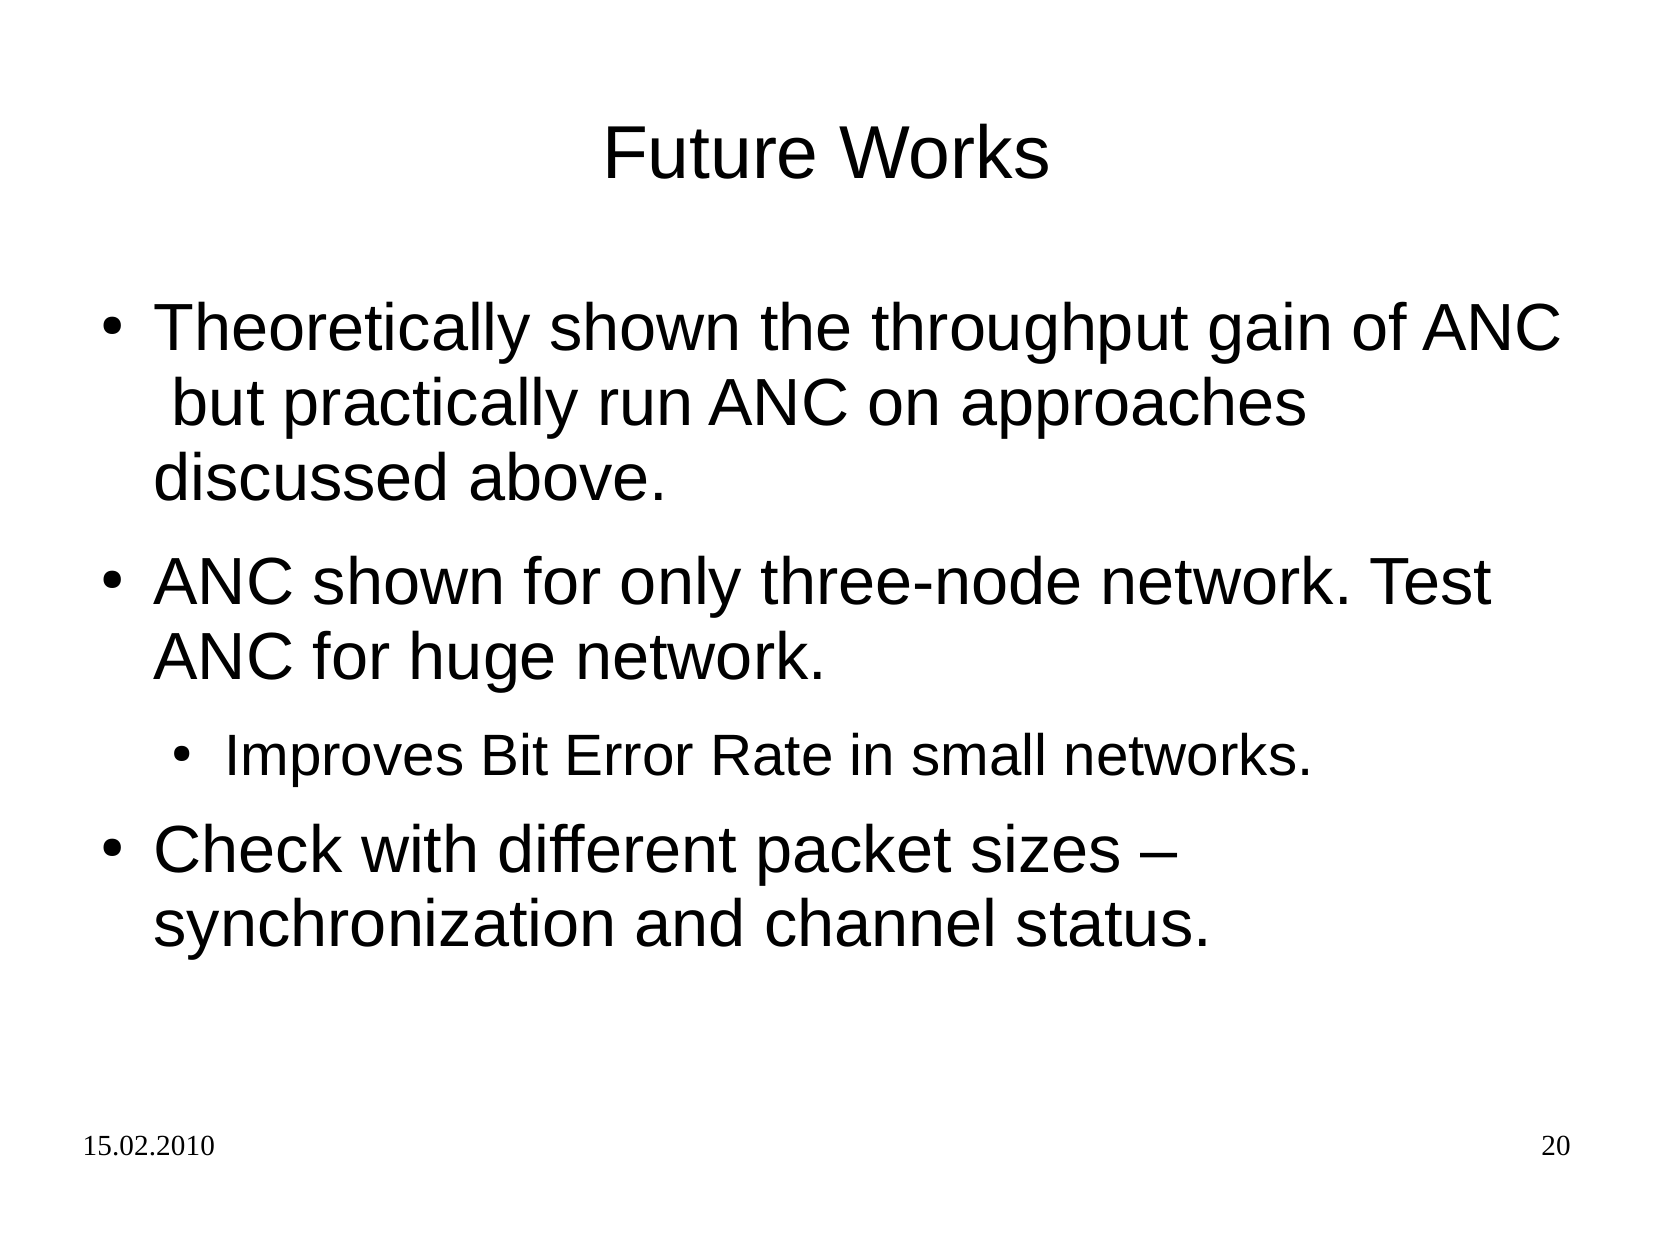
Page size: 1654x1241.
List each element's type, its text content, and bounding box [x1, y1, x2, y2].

title Future Works [82, 56, 1571, 250]
list Theoretically shown the throughput gain of ANC but practically run ANC on approaches discussed above. ANC shown for only three-node network. Test ANC for huge network. Improves Bit Error Rate in small networks. Check with different packet sizes – synchronization and channel status. [82, 290, 1571, 1109]
